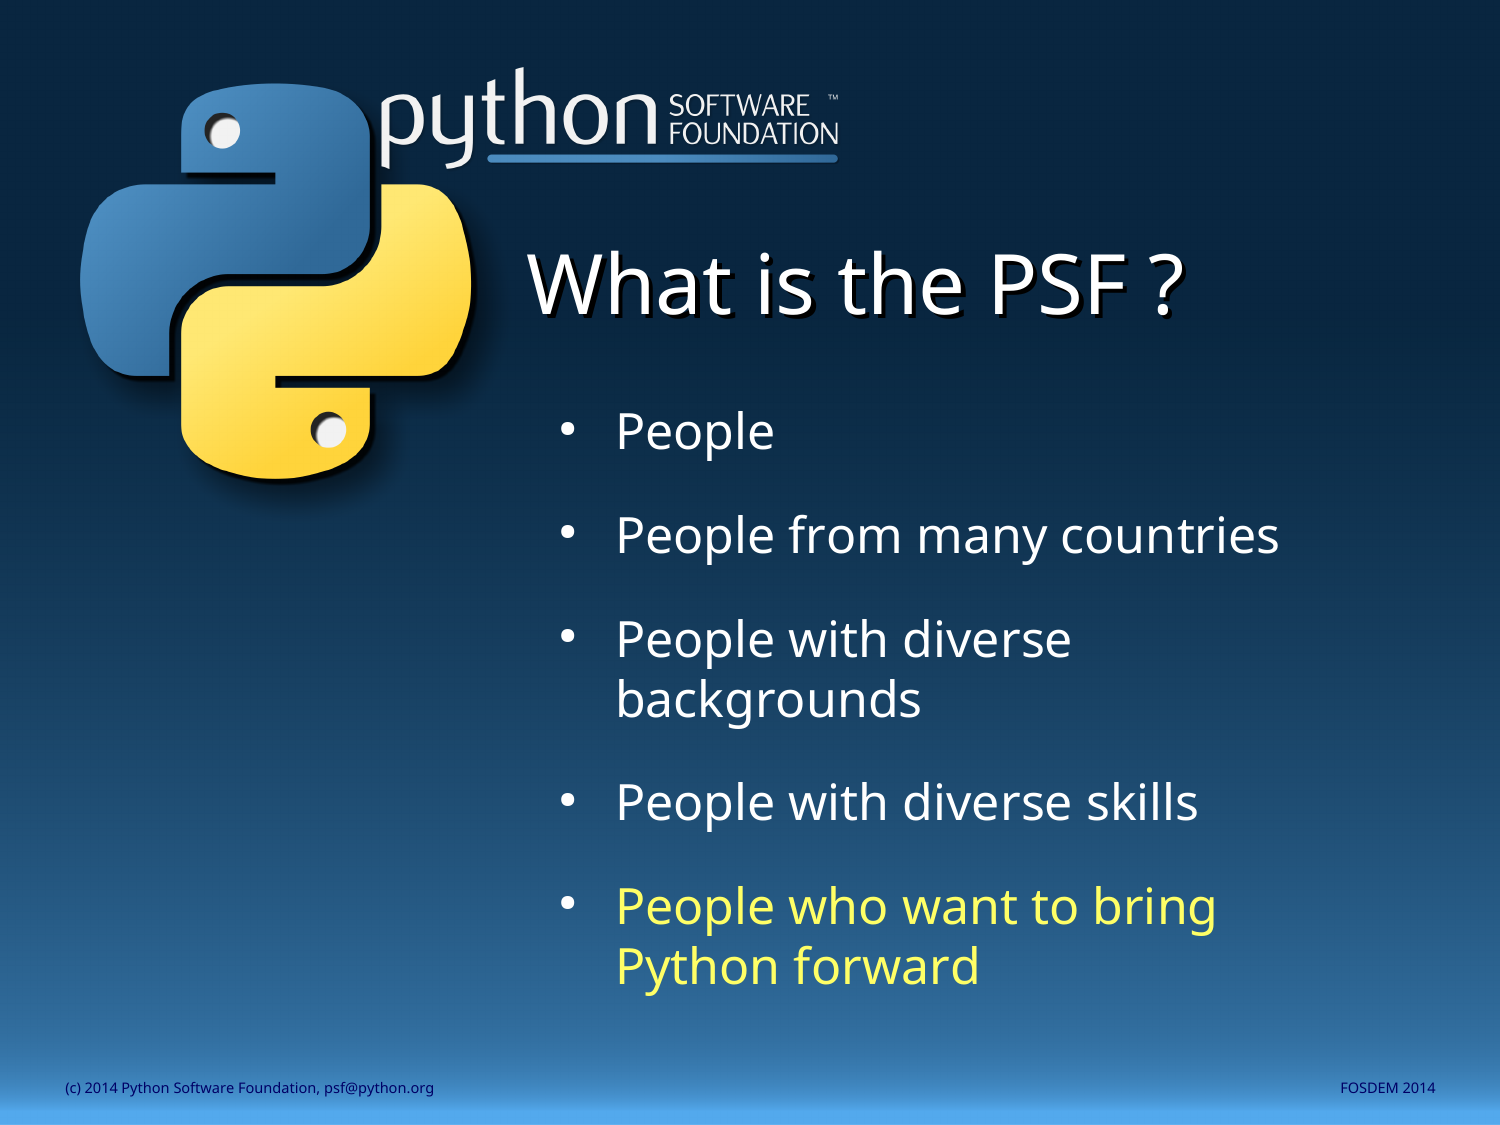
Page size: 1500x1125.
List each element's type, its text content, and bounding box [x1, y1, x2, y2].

list People People from many countries People with diverse backgrounds People with diverse skills People who want to bring Python forward [544, 392, 1388, 1006]
picture [0, 0, 1500, 1125]
title What is the PSF ? [512, 185, 1388, 377]
